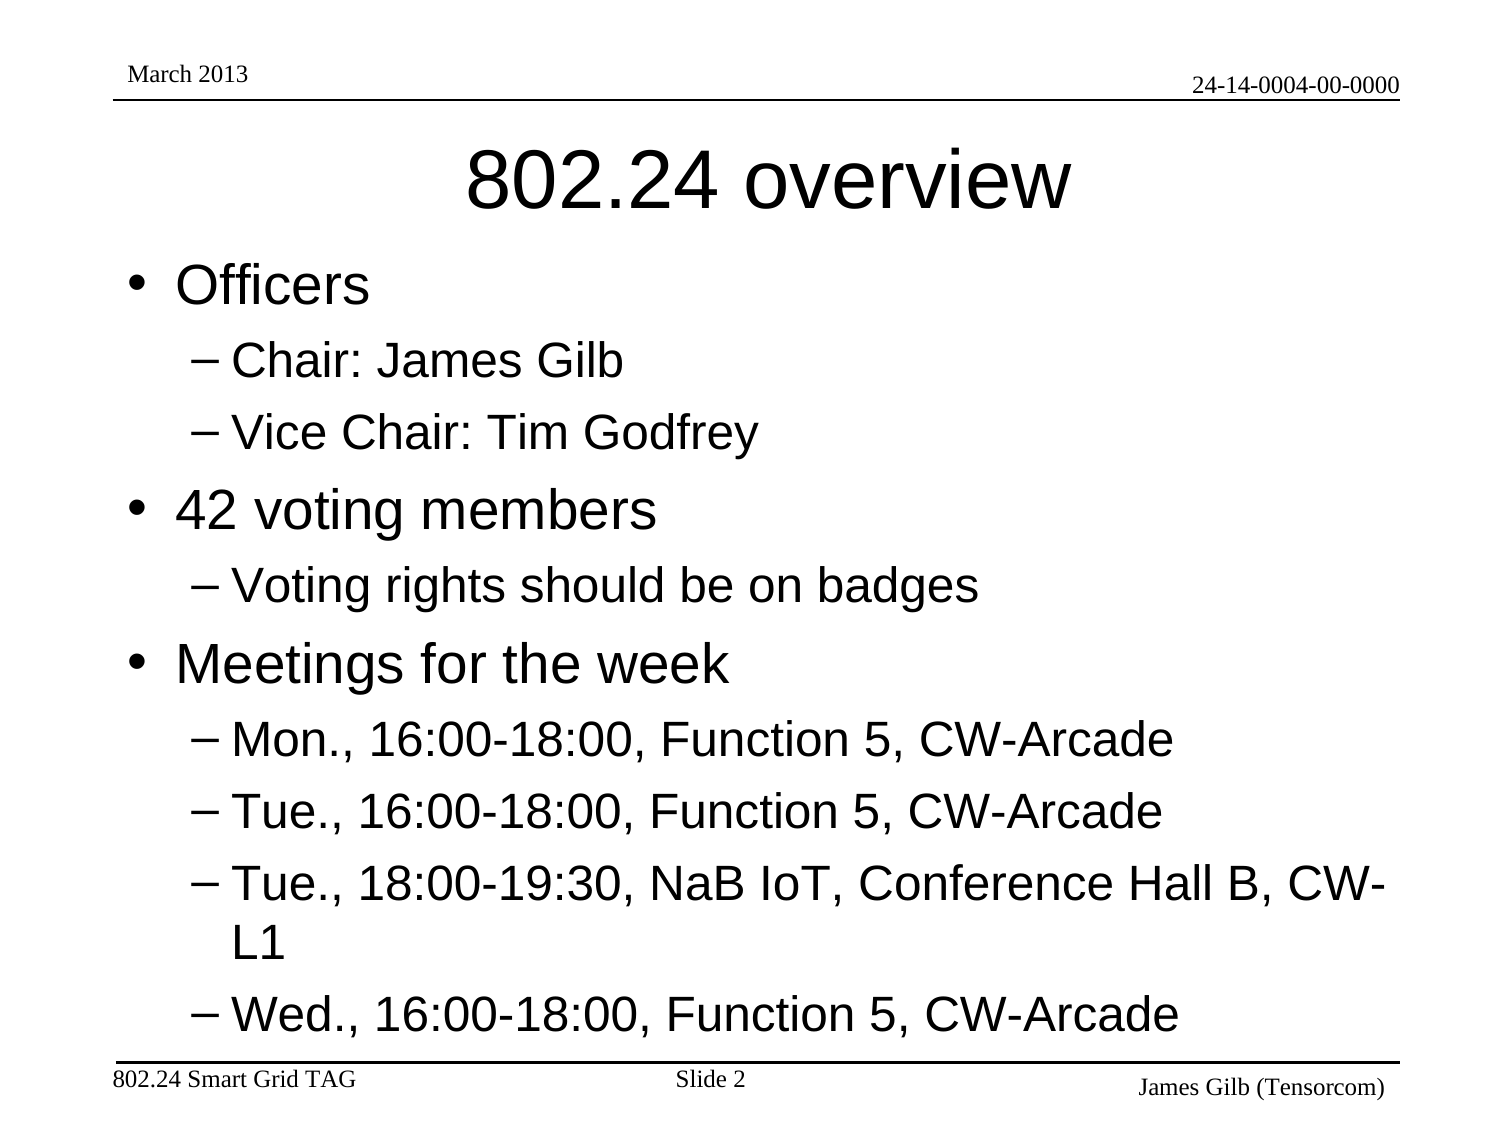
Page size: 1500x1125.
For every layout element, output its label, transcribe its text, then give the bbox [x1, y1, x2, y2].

title 802.24 overview [112, 112, 1426, 238]
list Officers Chair: James Gilb Vice Chair: Tim Godfrey 42 voting members Voting rights should be on badges Meetings for the week Mon., 16:00-18:00, Function 5, CW-Arcade Tue., 16:00-18:00, Function 5, CW-Arcade Tue., 18:00-19:30, NaB IoT, Conference Hall B, CW-L1 Wed., 16:00-18:00, Function 5, CW-Arcade [112, 239, 1426, 1051]
